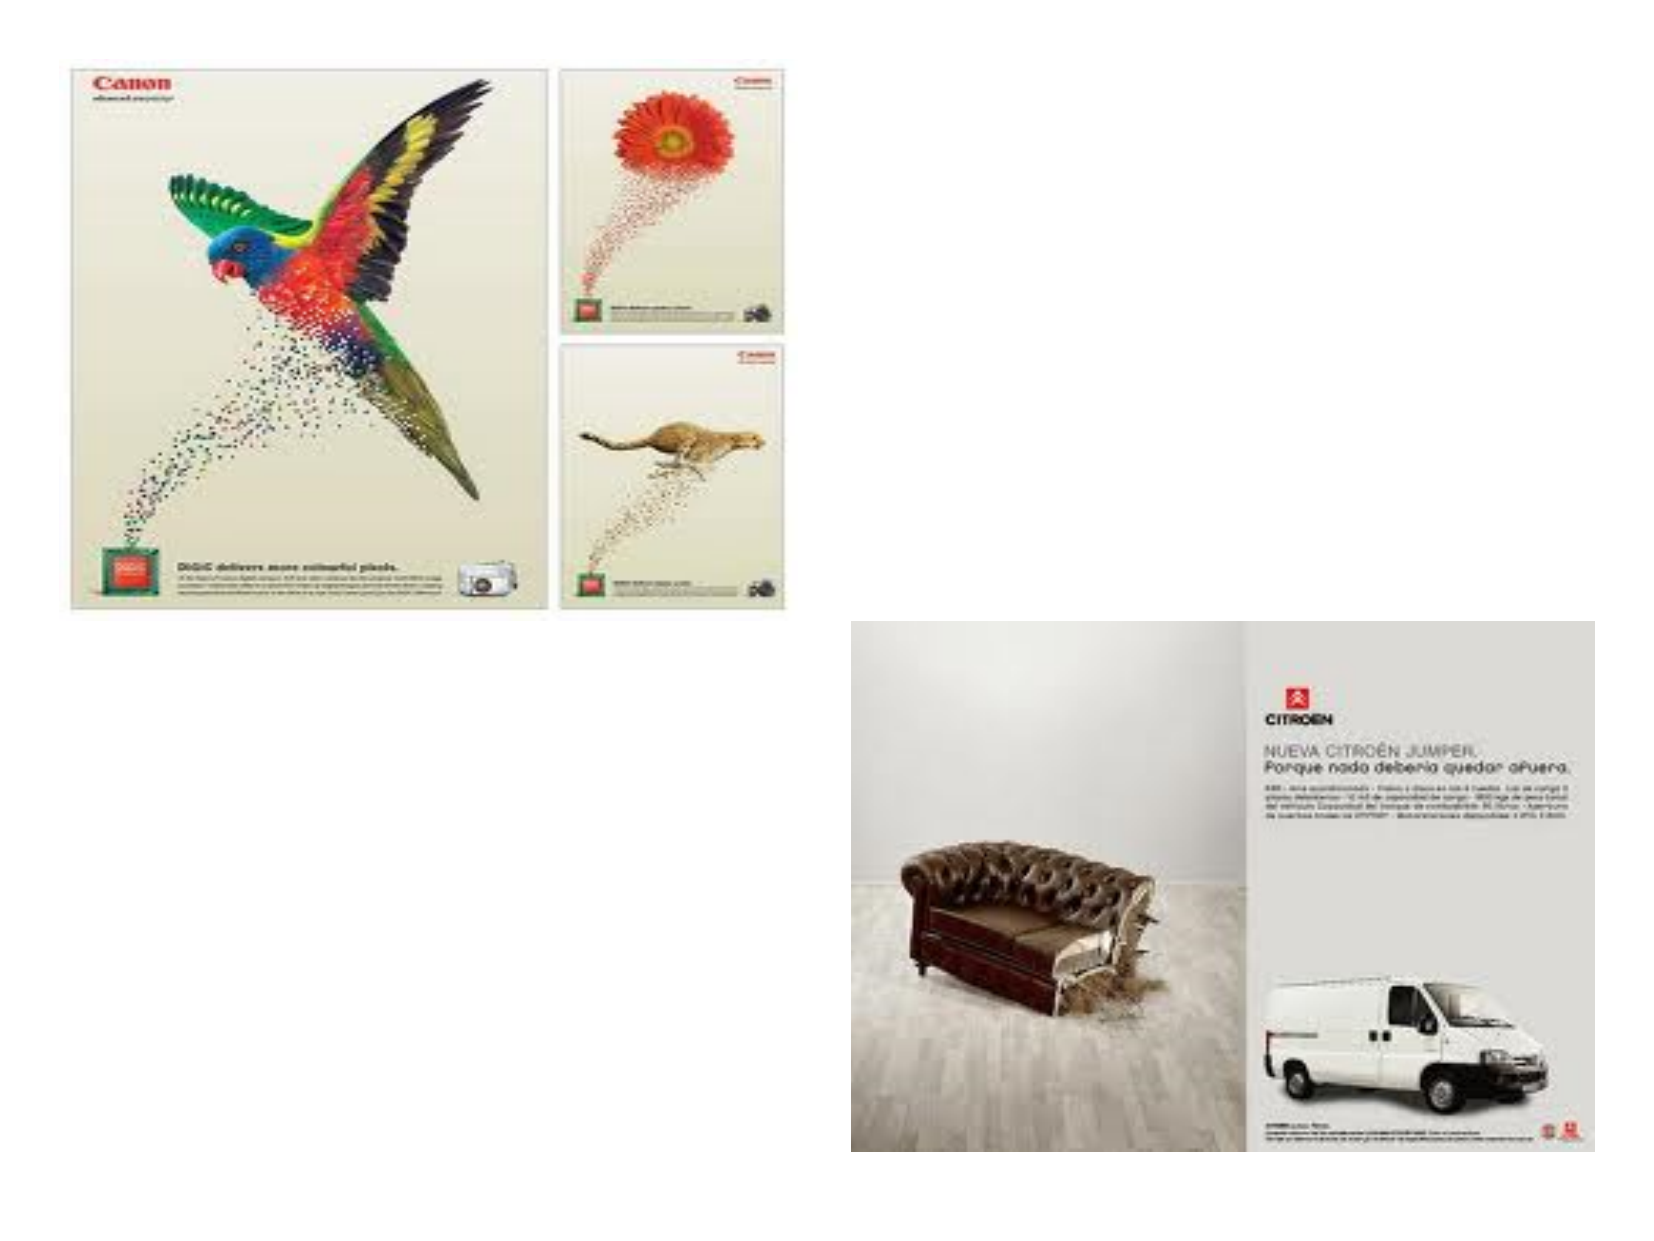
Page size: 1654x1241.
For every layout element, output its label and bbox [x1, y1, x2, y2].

picture [59, 59, 798, 621]
picture [851, 621, 1595, 1152]
